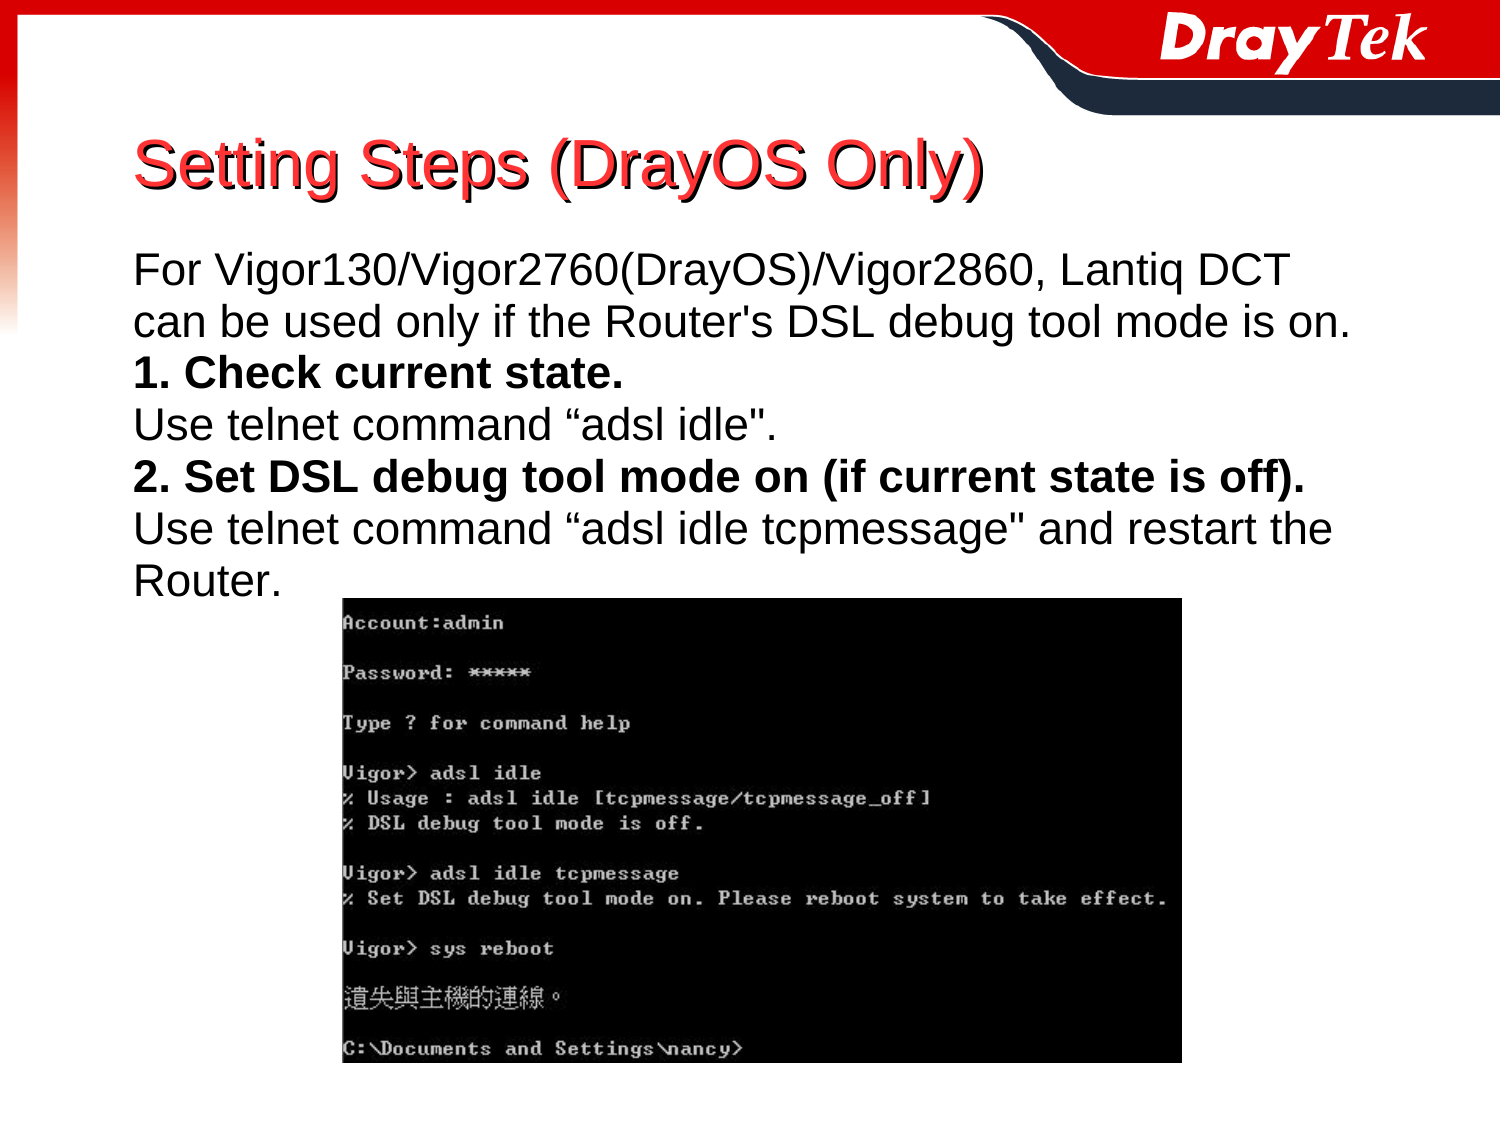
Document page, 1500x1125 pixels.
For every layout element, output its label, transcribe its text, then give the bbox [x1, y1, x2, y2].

text_box Setting Steps (DrayOS Only) [118, 118, 1252, 208]
text_box For Vigor130/Vigor2760(DrayOS)/Vigor2860, Lantiq DCT can be used only if the Router's DSL debug tool mode is on. 1. Check current state. Use telnet command “adsl idle". 2. Set DSL debug tool mode on (if current state is off). Use telnet command “adsl idle tcpmessage" and restart the Router. [118, 236, 1388, 614]
picture [0, 0, 1500, 1125]
